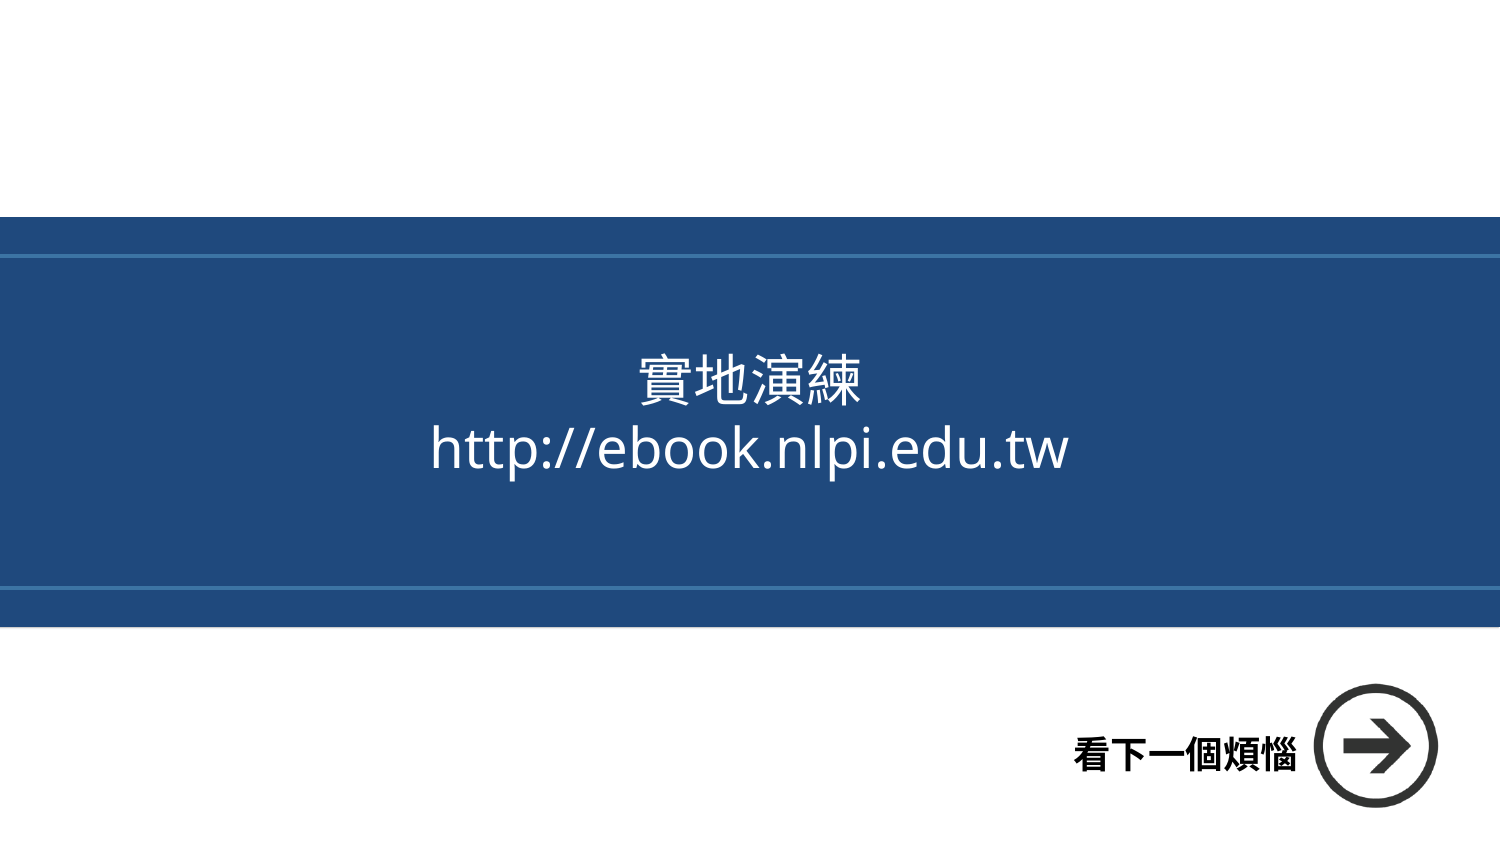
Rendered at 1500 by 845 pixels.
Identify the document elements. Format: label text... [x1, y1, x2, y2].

text_box 看下一個煩惱 [998, 723, 1373, 776]
text_box [0, 258, 1500, 586]
text_box 實地演練 http://ebook.nlpi.edu.tw [392, 337, 1108, 489]
text_box [0, 217, 1500, 254]
text_box [0, 590, 1500, 627]
picture [1305, 670, 1451, 816]
